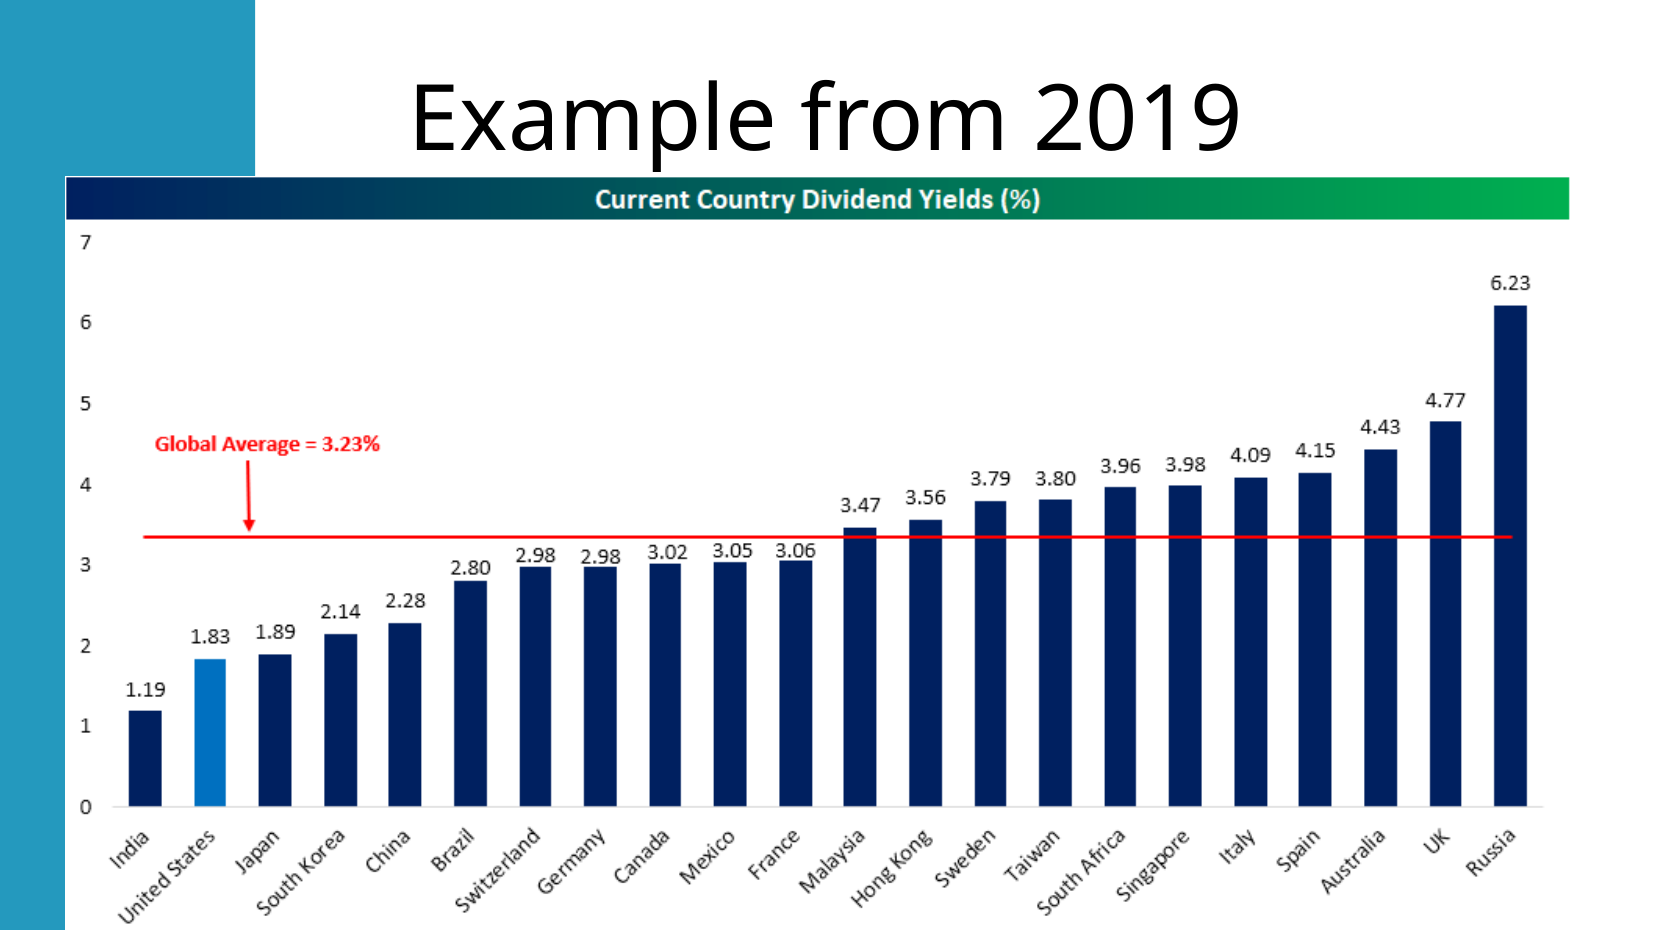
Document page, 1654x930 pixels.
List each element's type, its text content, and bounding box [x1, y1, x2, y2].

title Example from 2019 [82, 147, 1571, 176]
picture [65, 176, 1571, 930]
